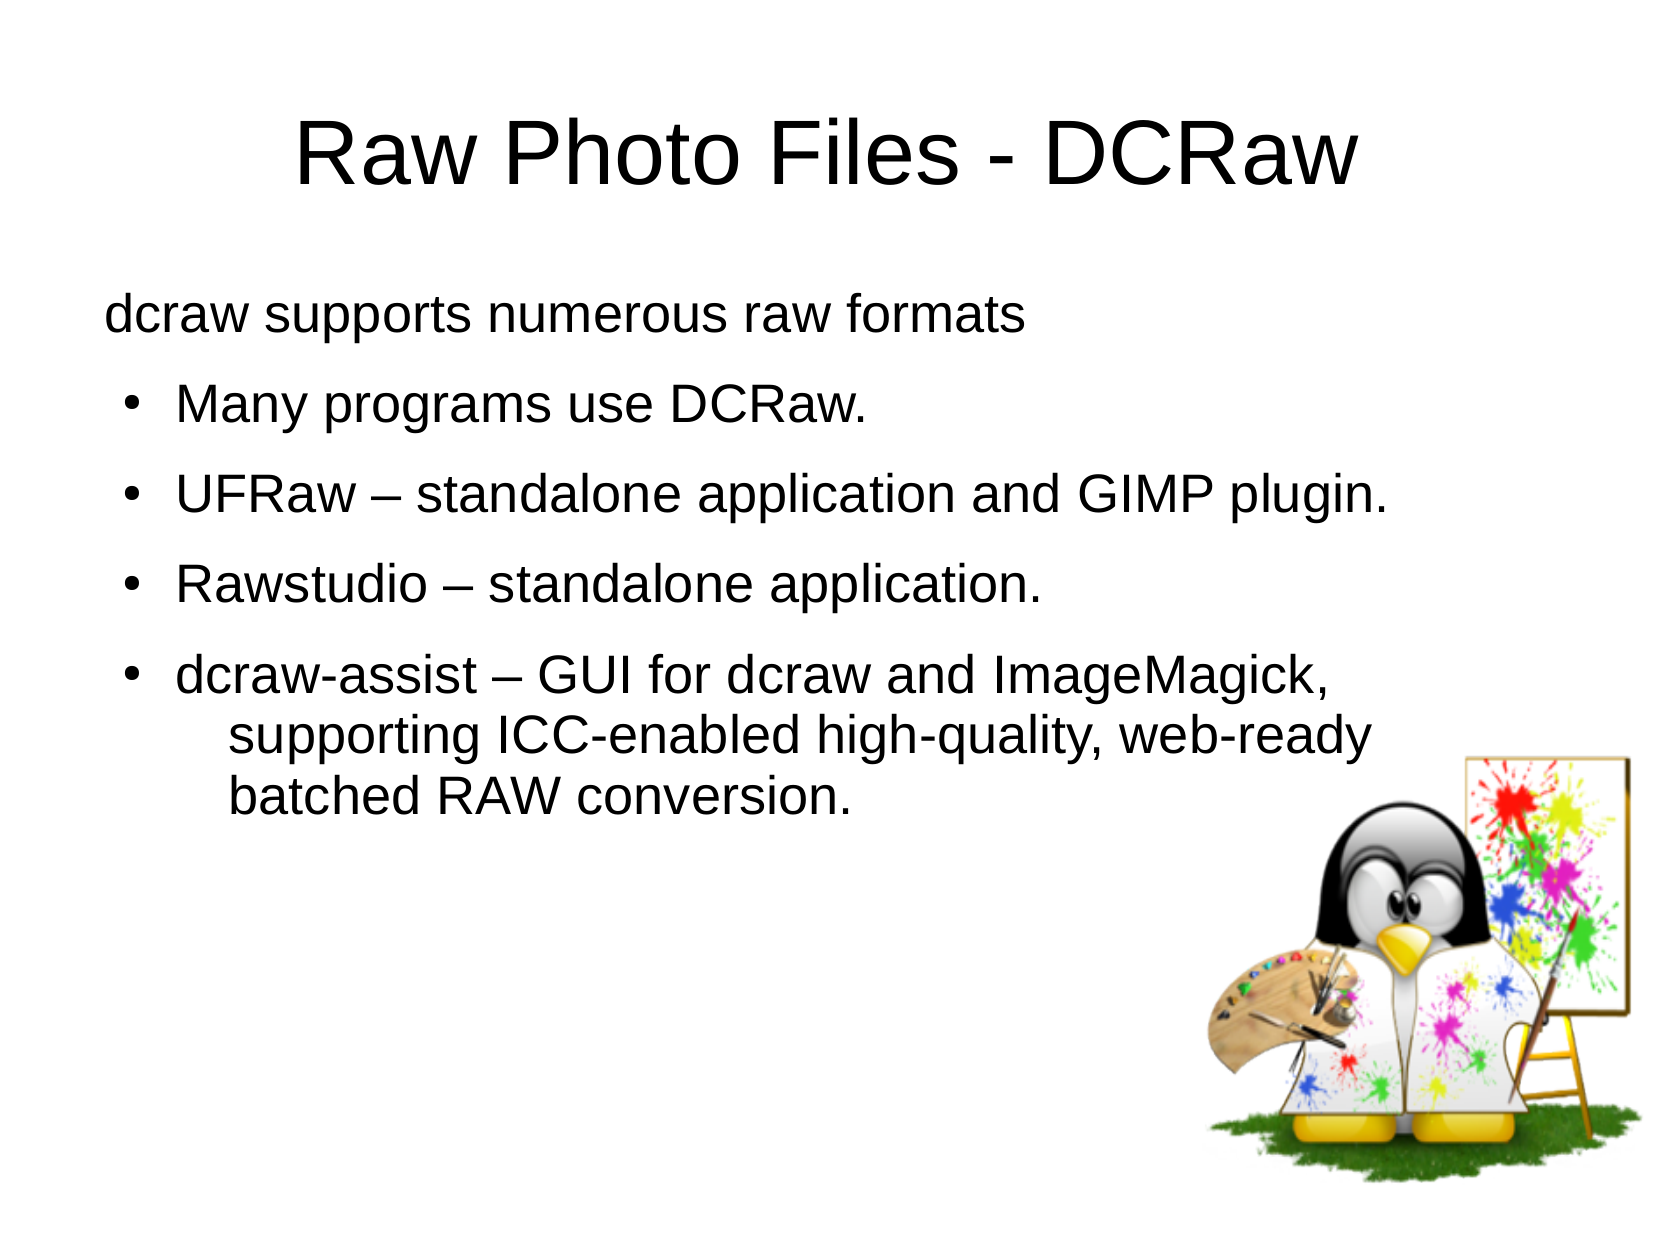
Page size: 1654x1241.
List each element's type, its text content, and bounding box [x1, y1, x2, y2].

title Raw Photo Files - DCRaw [82, 56, 1571, 250]
list dcraw supports numerous raw formats Many programs use DCRaw. UFRaw – standalone application and GIMP plugin. Rawstudio – standalone application. dcraw-assist – GUI for dcraw and ImageMagick, supporting ICC-enabled high-quality, web-ready batched RAW conversion. [86, 283, 1576, 1088]
picture [1200, 693, 1649, 1238]
